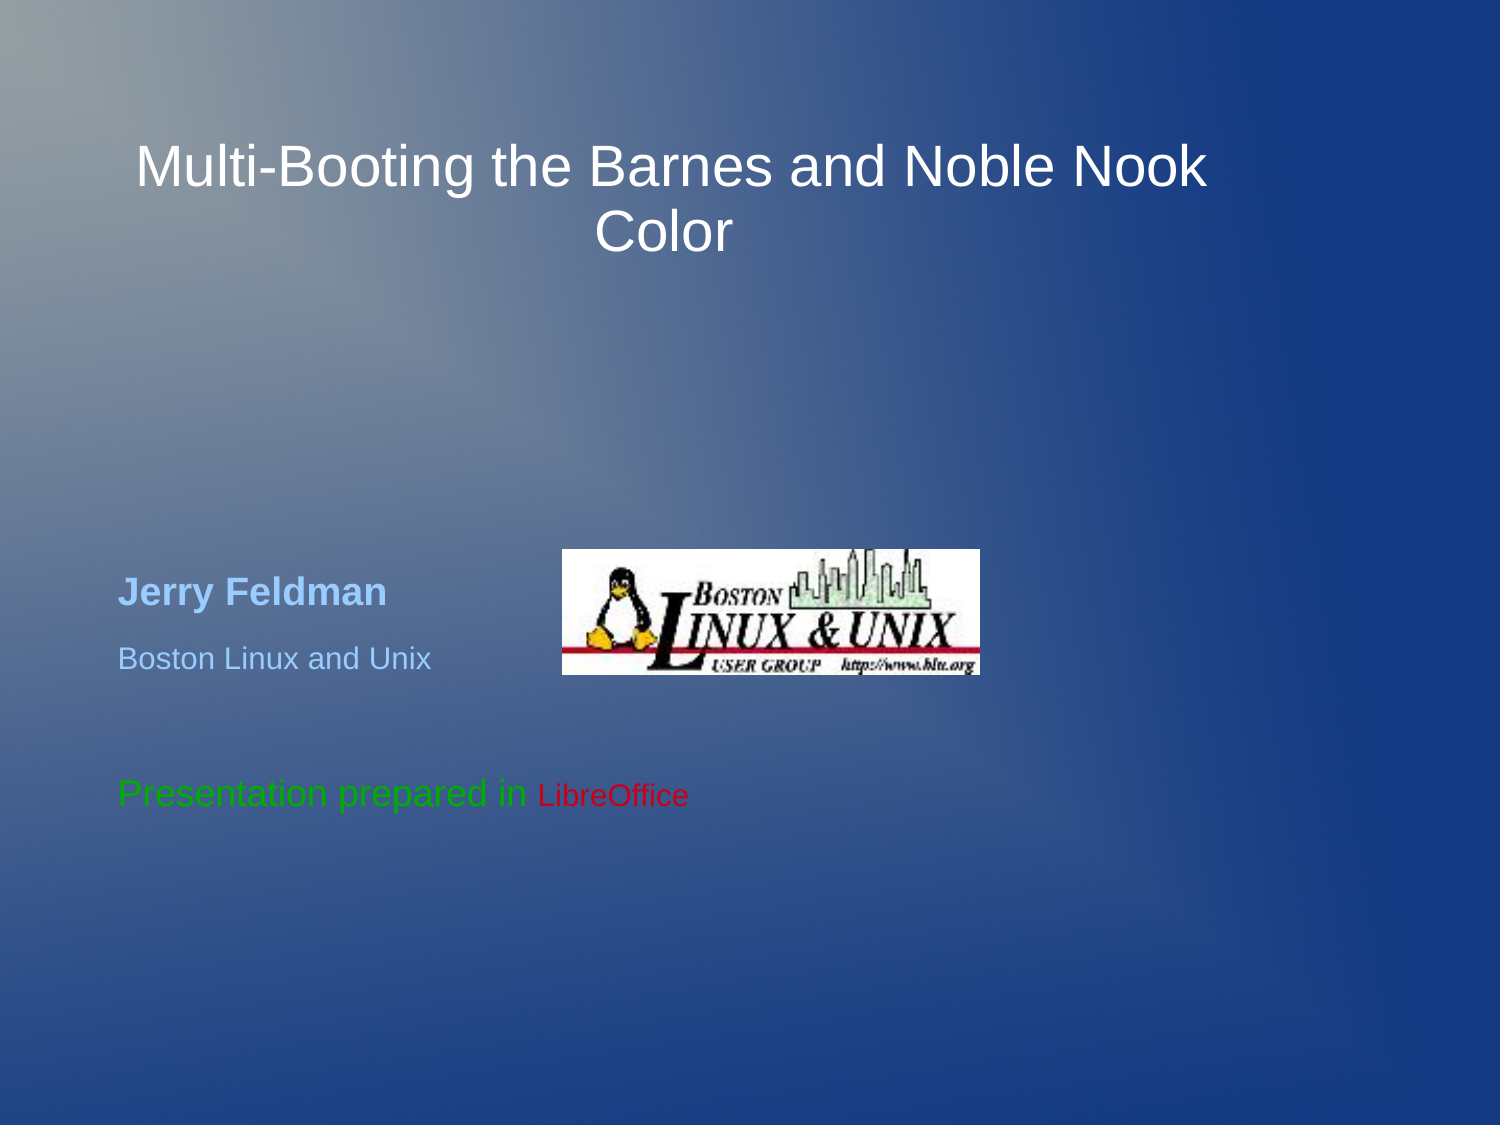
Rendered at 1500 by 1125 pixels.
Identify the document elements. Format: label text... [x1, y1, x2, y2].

title Multi-Booting the Barnes and Noble Nook Color [87, 123, 1258, 273]
picture [0, 0, 1500, 1125]
subtitle Jerry Feldman Boston Linux and Unix Presentation prepared in LibreOffice [102, 562, 1426, 963]
